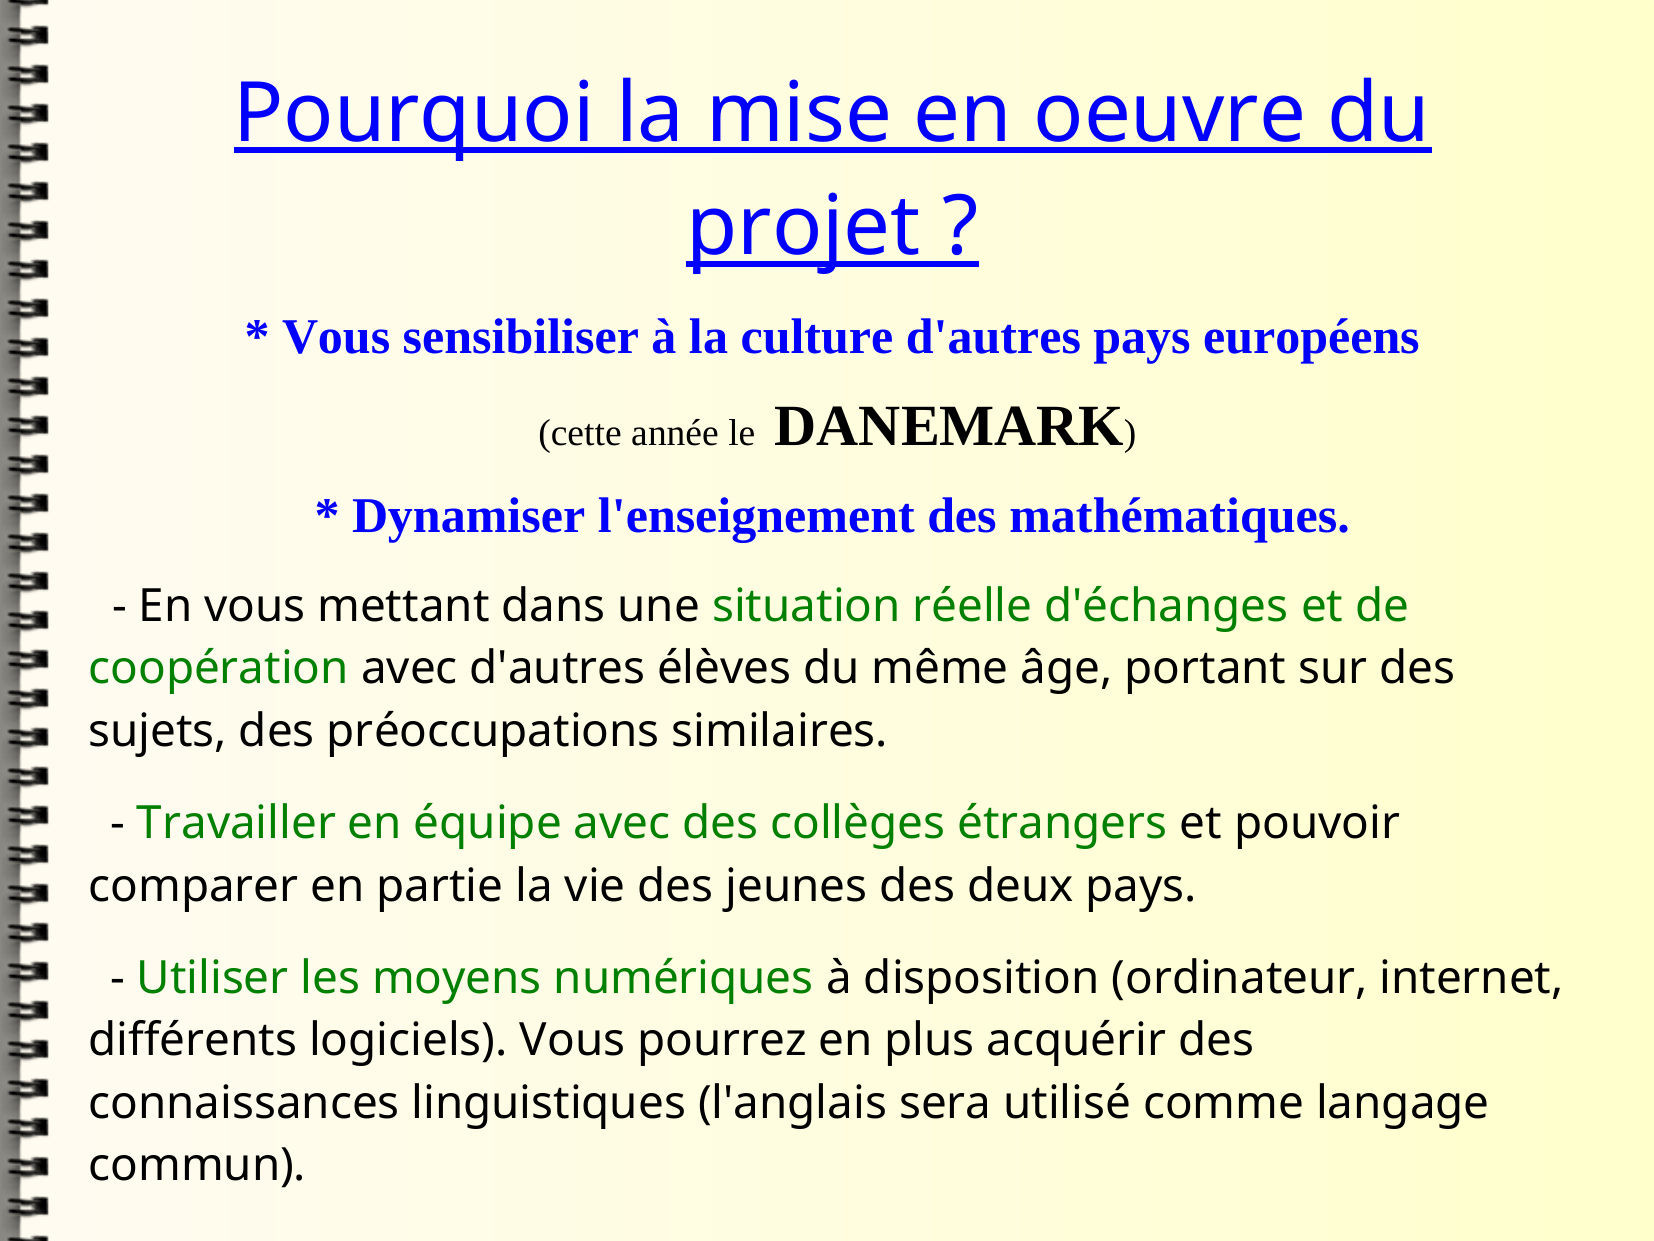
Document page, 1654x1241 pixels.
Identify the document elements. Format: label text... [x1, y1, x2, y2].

list Pourquoi la mise en oeuvre du projet ? * Vous sensibiliser à la culture d'autres pays européens (cette année le DANEMARK) * Dynamiser l'enseignement des mathématiques. - En vous mettant dans une situation réelle d'échanges et de coopération avec d'autres élèves du même âge, portant sur des sujets, des préoccupations similaires. - Travailler en équipe avec des collèges étrangers et pouvoir comparer en partie la vie des jeunes des deux pays. - Utiliser les moyens numériques à disposition (ordinateur, internet, différents logiciels). Vous pourrez en plus acquérir des connaissances linguistiques (l'anglais sera utilisé comme langage commun). [88, 52, 1577, 908]
picture [0, 0, 1654, 1241]
